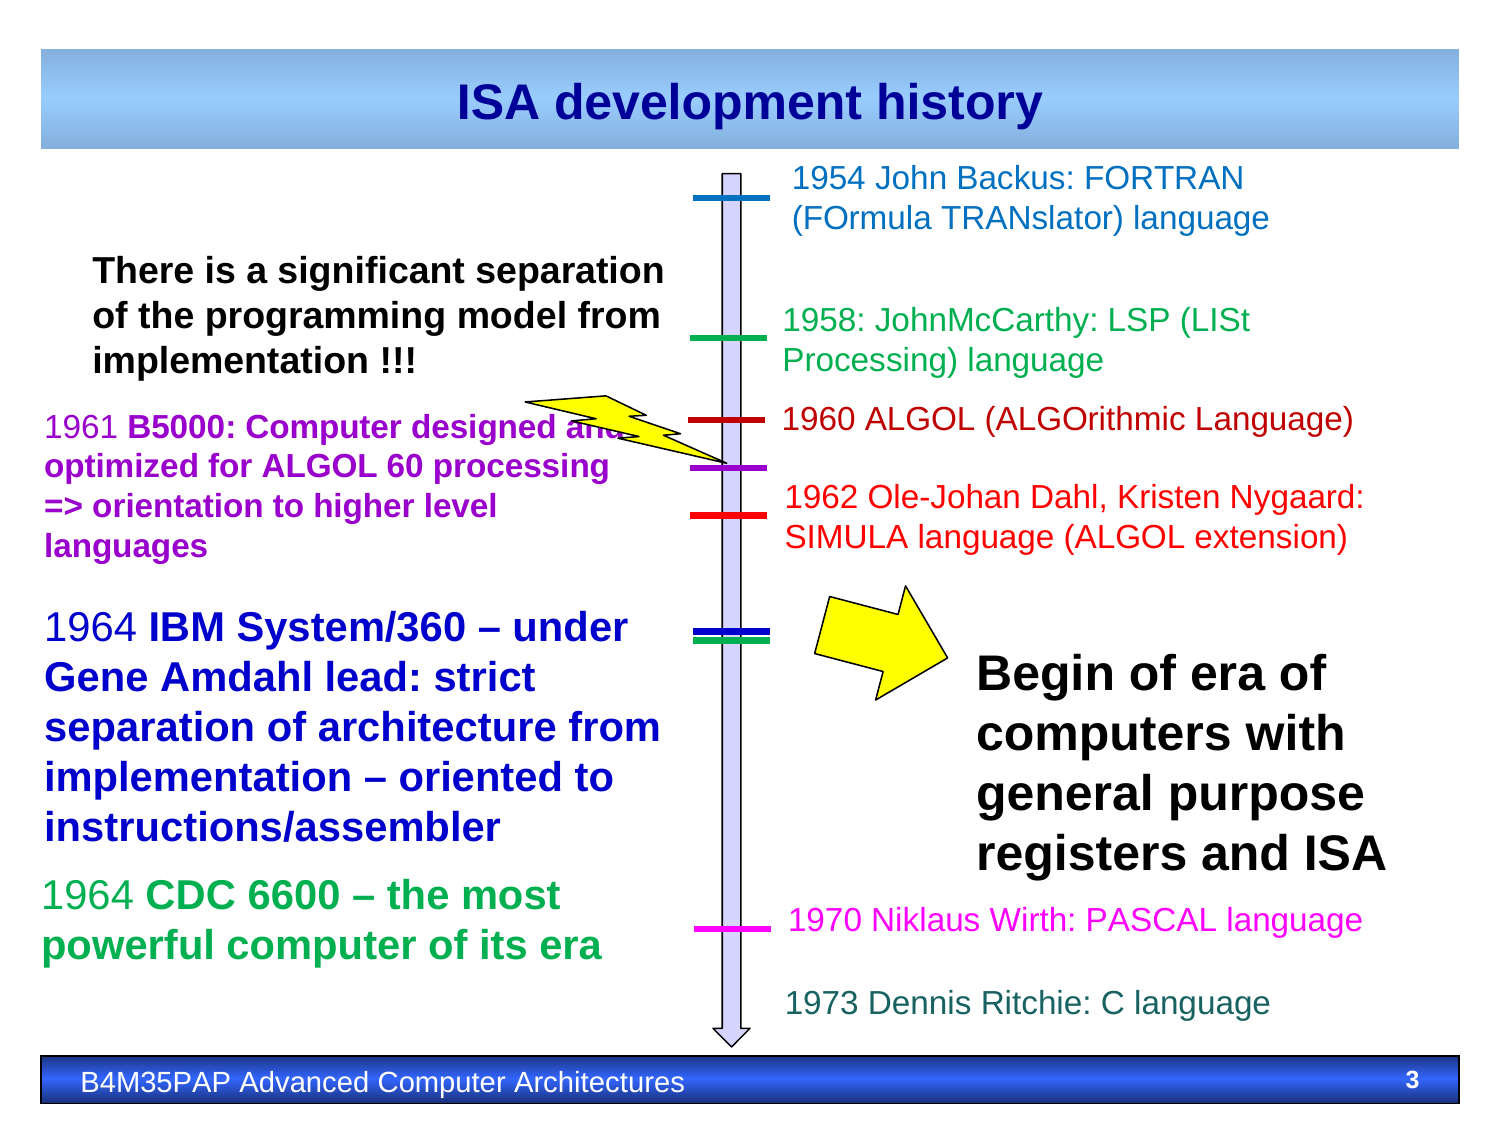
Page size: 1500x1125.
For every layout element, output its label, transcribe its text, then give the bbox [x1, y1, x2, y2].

text_box Begin of era of computers with general purpose registers and ISA [961, 632, 1421, 889]
text_box [722, 201, 741, 335]
text_box [712, 932, 751, 1047]
text_box [814, 585, 948, 701]
text_box 1964 CDC 6600 – the most powerful computer of its era [26, 860, 687, 976]
text_box 1970 Niklaus Wirth: PASCAL language [773, 890, 1396, 946]
text_box There is a significant separation of the programming model from implementation !!! [77, 238, 714, 389]
text_box [722, 644, 741, 926]
text_box 1961 B5000: Computer designed and optimized for ALGOL 60 processing => orientation to higher level languages [29, 397, 658, 573]
text_box 1954 John Backus: FORTRAN (FOrmula TRANslator) language [777, 148, 1317, 245]
text_box [525, 395, 741, 465]
text_box [722, 341, 741, 417]
text_box [722, 471, 741, 512]
text_box 1973 Dennis Ritchie: C language [770, 973, 1325, 1029]
text_box 1964 IBM System/360 – under Gene Amdahl lead: strict separation of architecture from implementation – oriented to instructions/assembler [29, 591, 690, 858]
text_box [722, 519, 741, 628]
text_box 1962 Ole-Johan Dahl, Kristen Nygaard: SIMULA language (ALGOL extension) [769, 467, 1401, 564]
text_box [722, 173, 741, 195]
text_box 1958: JohnMcCarthy: LSP (LISt Processing) language [767, 290, 1307, 387]
title ISA development history [41, 49, 1459, 149]
text_box 1960 ALGOL (ALGOrithmic Language) [766, 389, 1401, 446]
